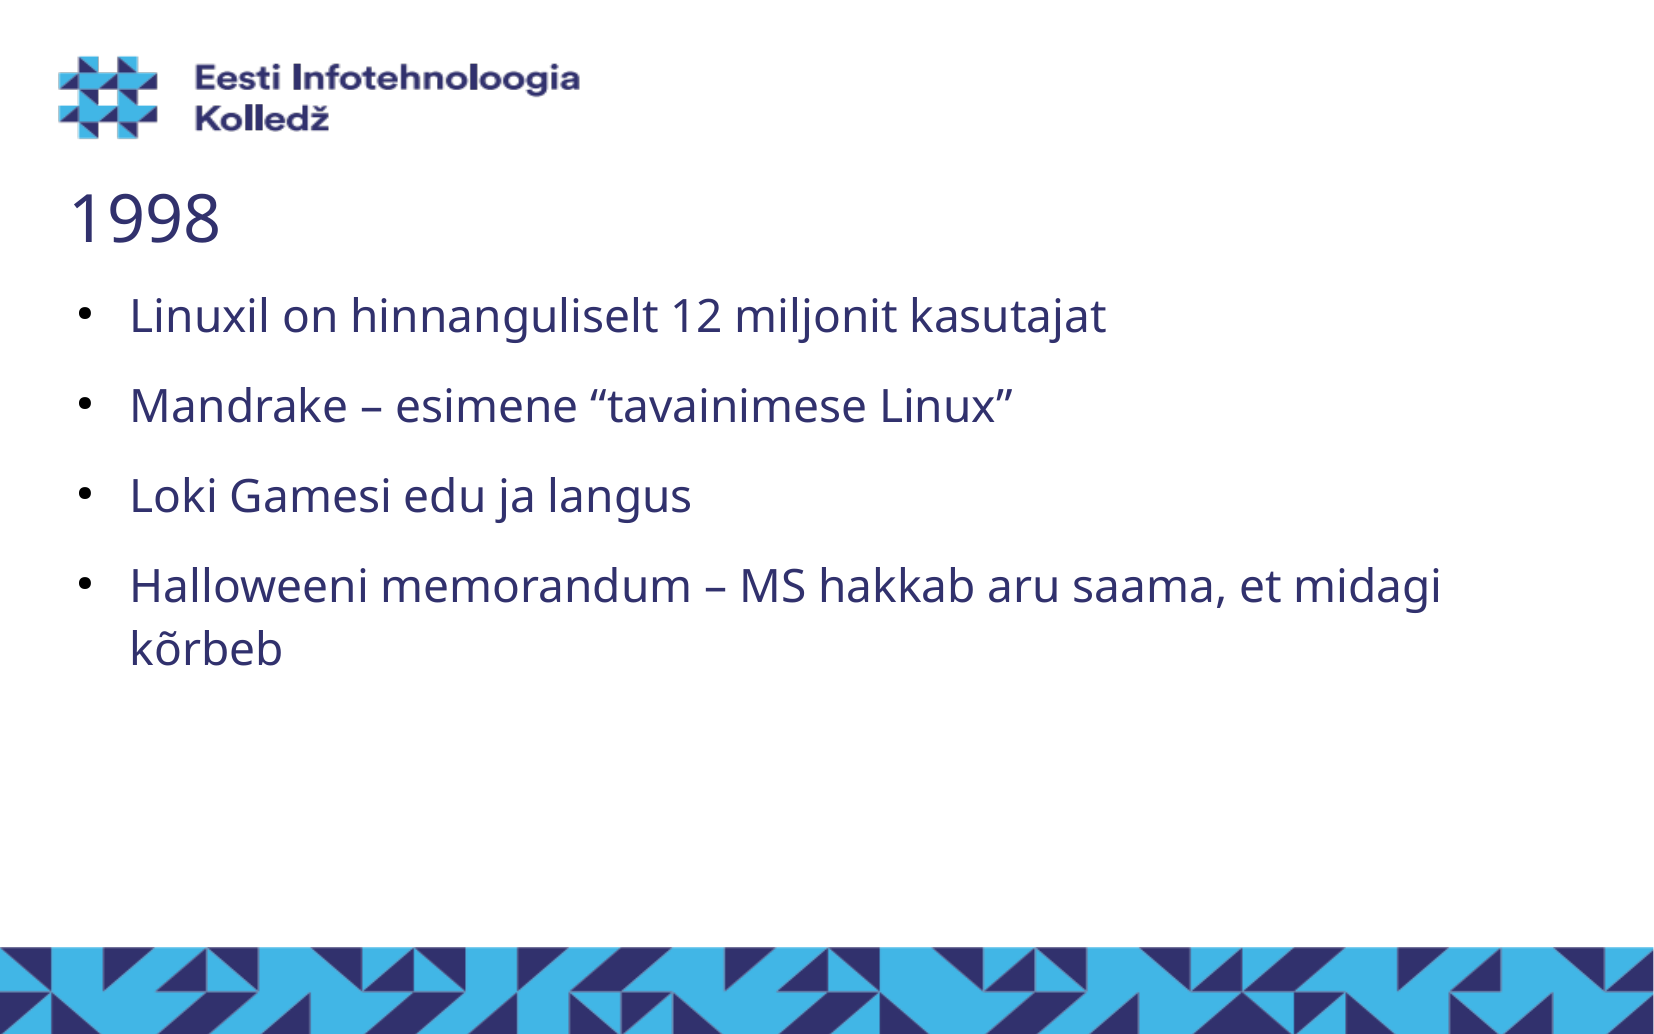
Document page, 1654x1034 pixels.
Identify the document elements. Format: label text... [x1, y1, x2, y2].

title 1998 [68, 147, 1536, 283]
list Linuxil on hinnanguliselt 12 miljonit kasutajat Mandrake – esimene “tavainimese Linux” Loki Gamesi edu ja langus Halloweeni memorandum – MS hakkab aru saama, et midagi kõrbeb [59, 283, 1595, 936]
